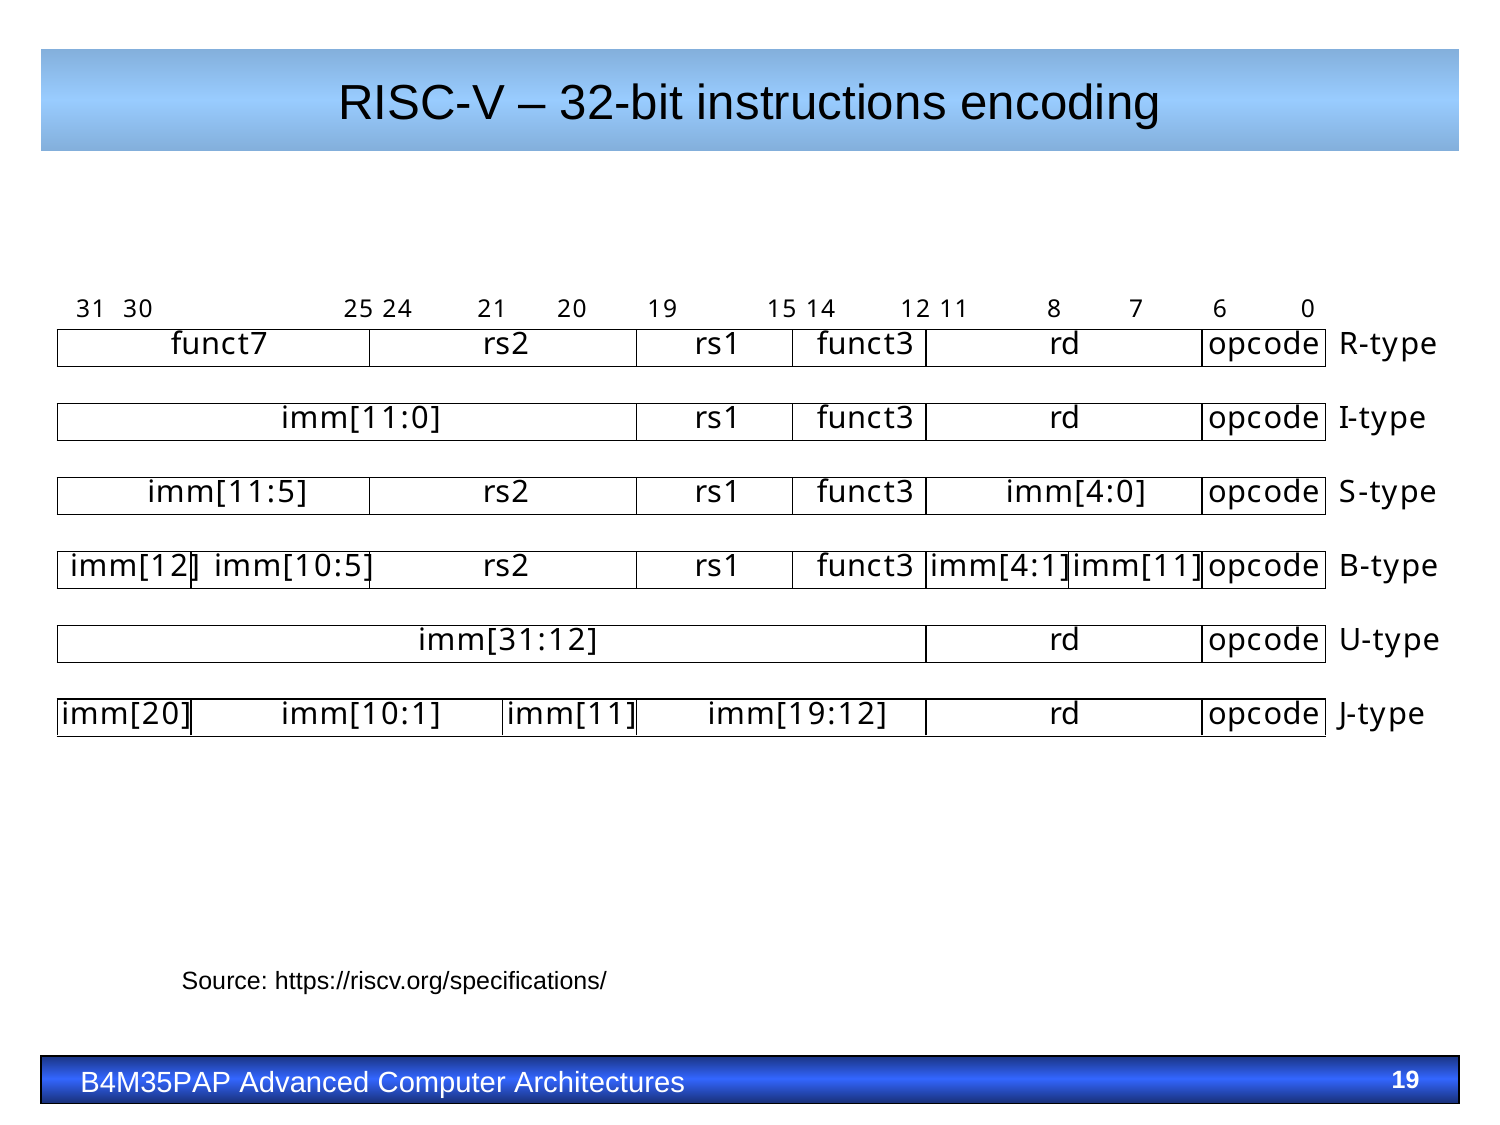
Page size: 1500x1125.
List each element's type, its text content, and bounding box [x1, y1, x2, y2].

title RISC-V – 32-bit instructions encoding [41, 49, 1459, 151]
text_box Source: https://riscv.org/specifications/ [166, 959, 623, 1002]
chart [19, 273, 1446, 765]
